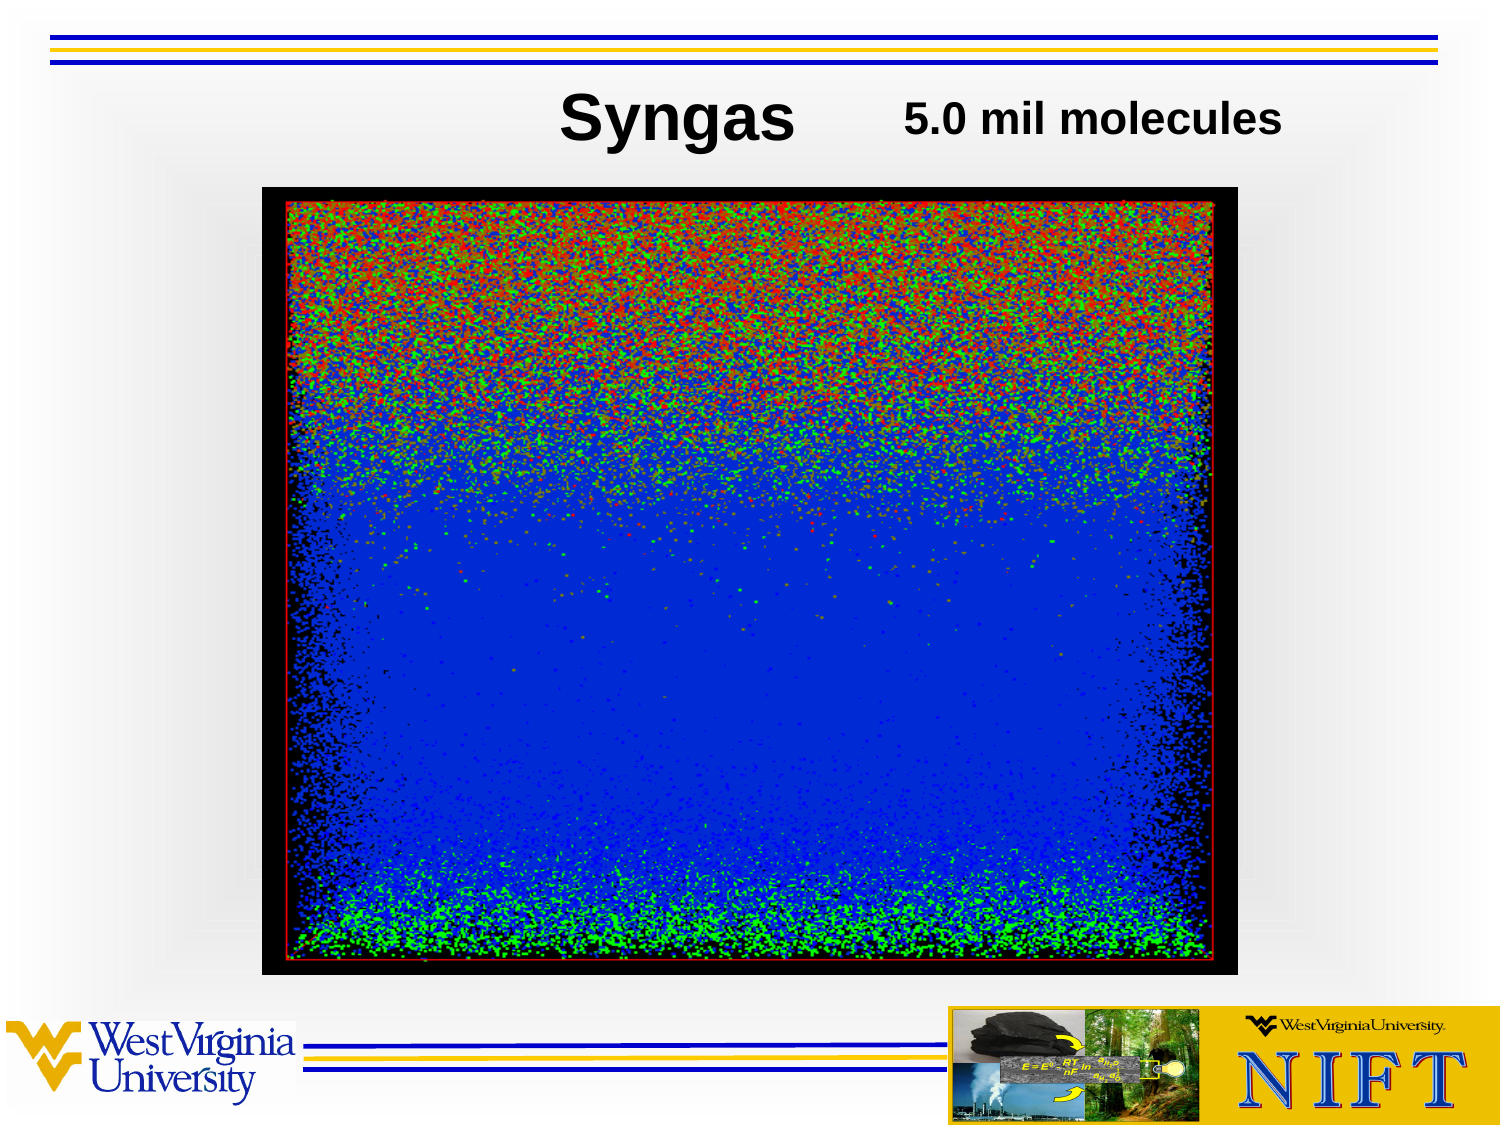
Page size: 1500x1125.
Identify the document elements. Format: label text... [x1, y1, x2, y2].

title Syngas [340, 56, 1016, 178]
picture [262, 187, 1238, 976]
picture [948, 1006, 1500, 1125]
text_box 5.0 mil molecules [888, 85, 1311, 152]
